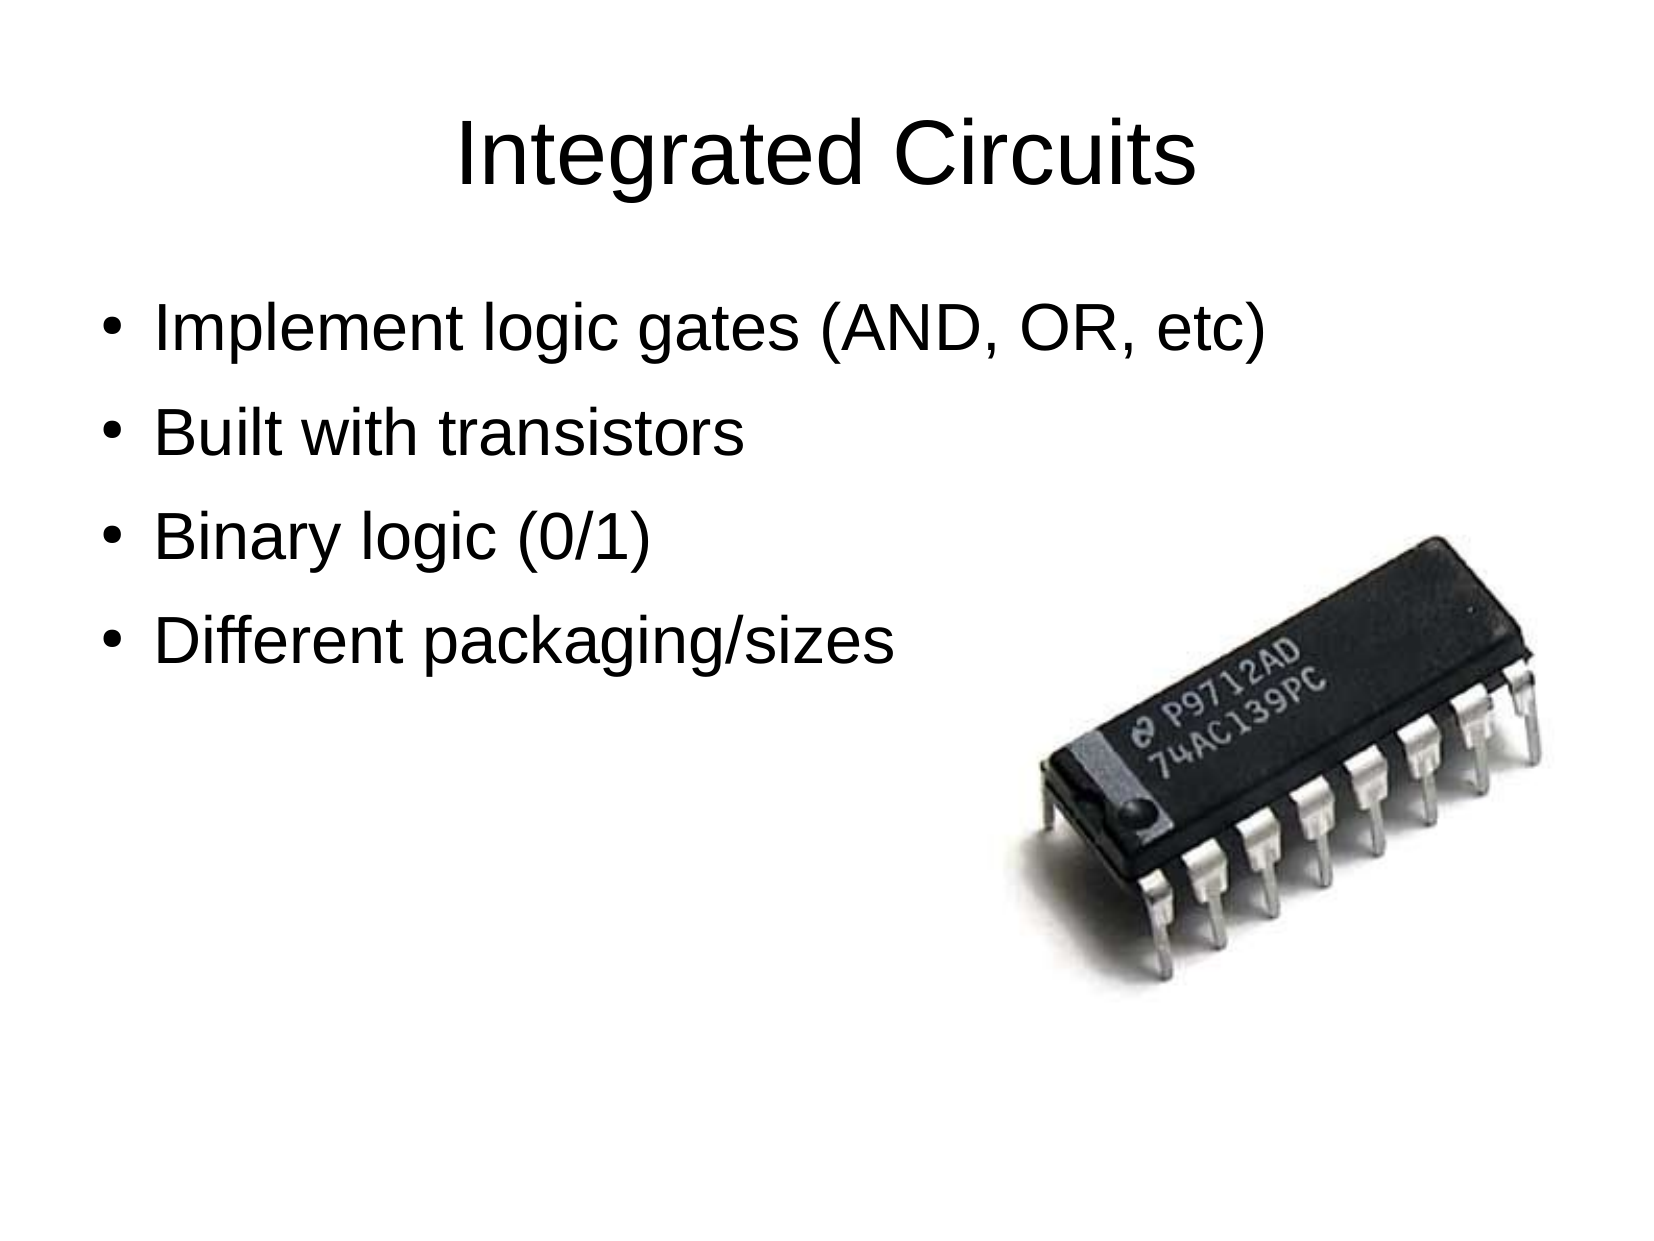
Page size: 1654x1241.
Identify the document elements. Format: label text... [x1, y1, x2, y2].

list Implement logic gates (AND, OR, etc) Built with transistors Binary logic (0/1) Different packaging/sizes [82, 290, 1571, 1094]
picture [987, 502, 1613, 1013]
title Integrated Circuits [82, 49, 1571, 257]
